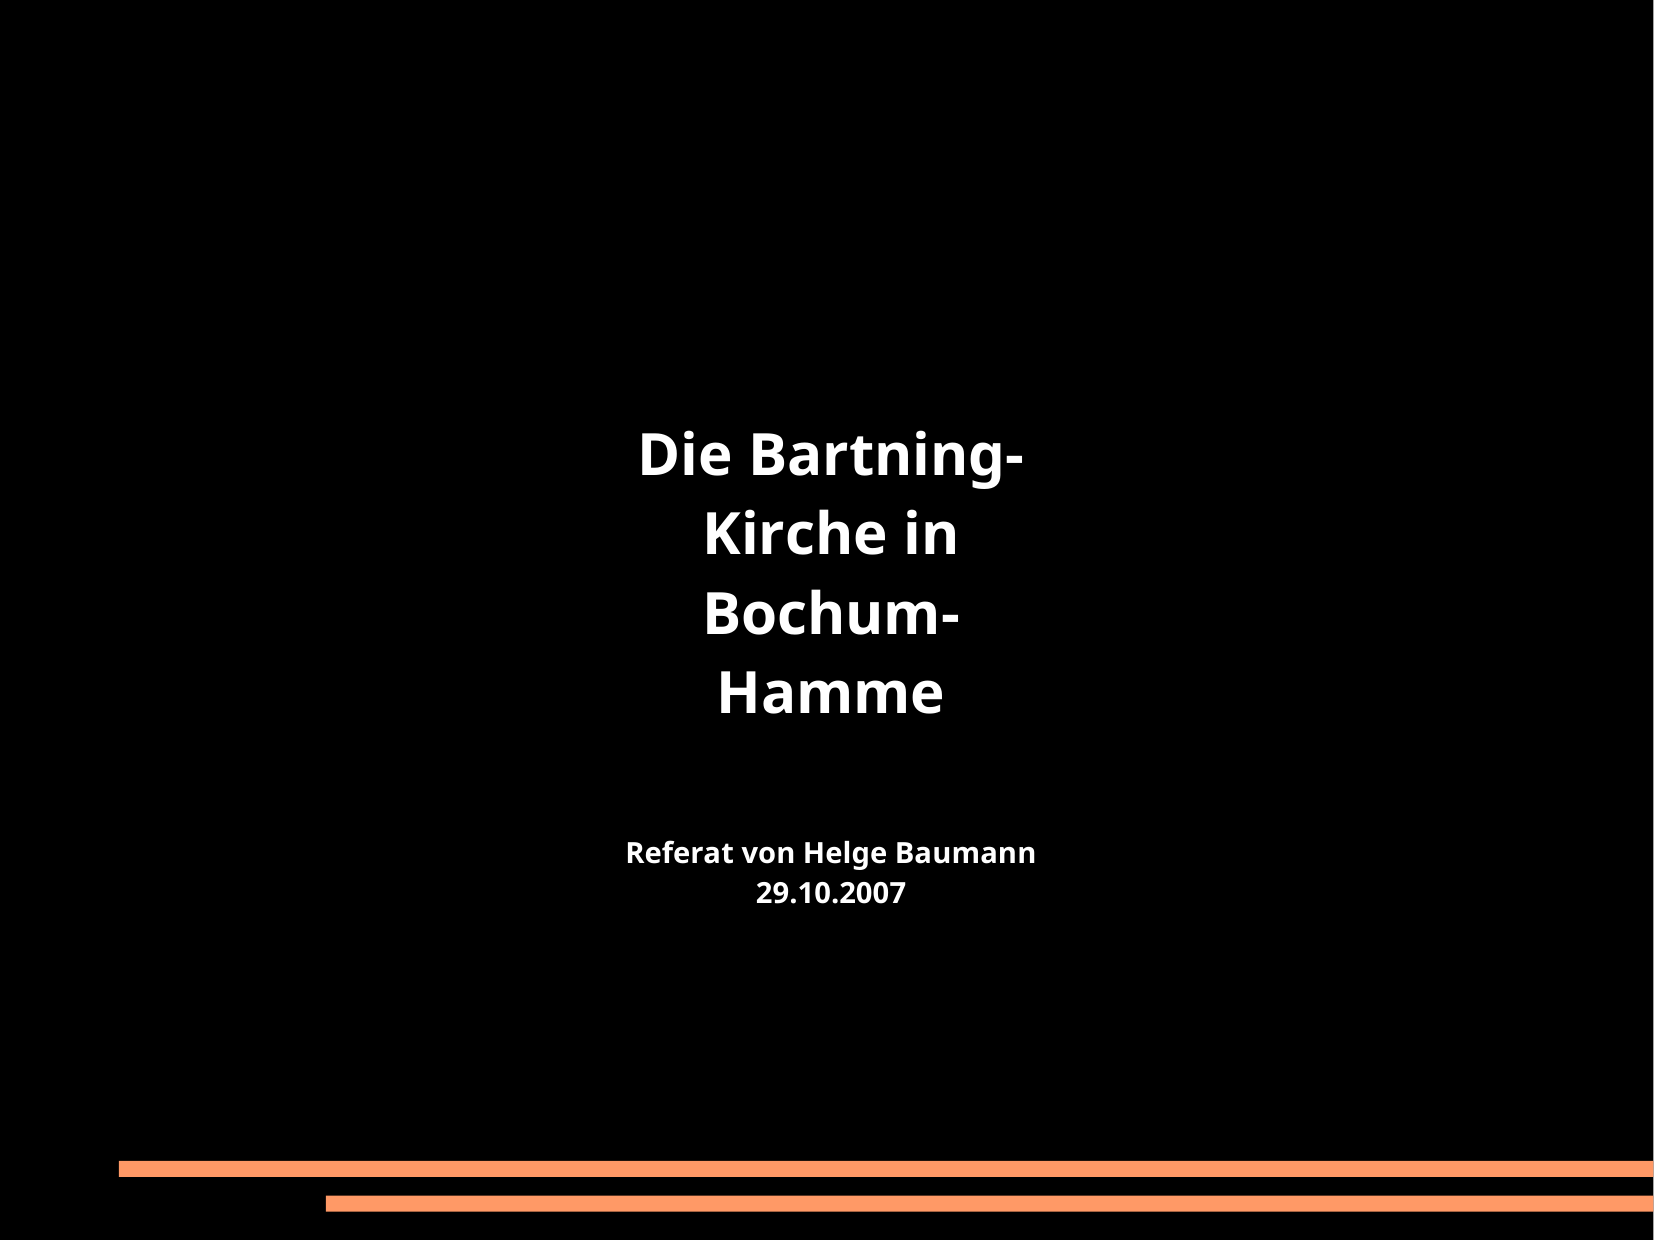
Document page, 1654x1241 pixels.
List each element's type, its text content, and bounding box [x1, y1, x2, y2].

text_box Die Bartning-Kirche in Bochum-Hamme Referat von Helge Baumann 29.10.2007 [599, 413, 1063, 779]
